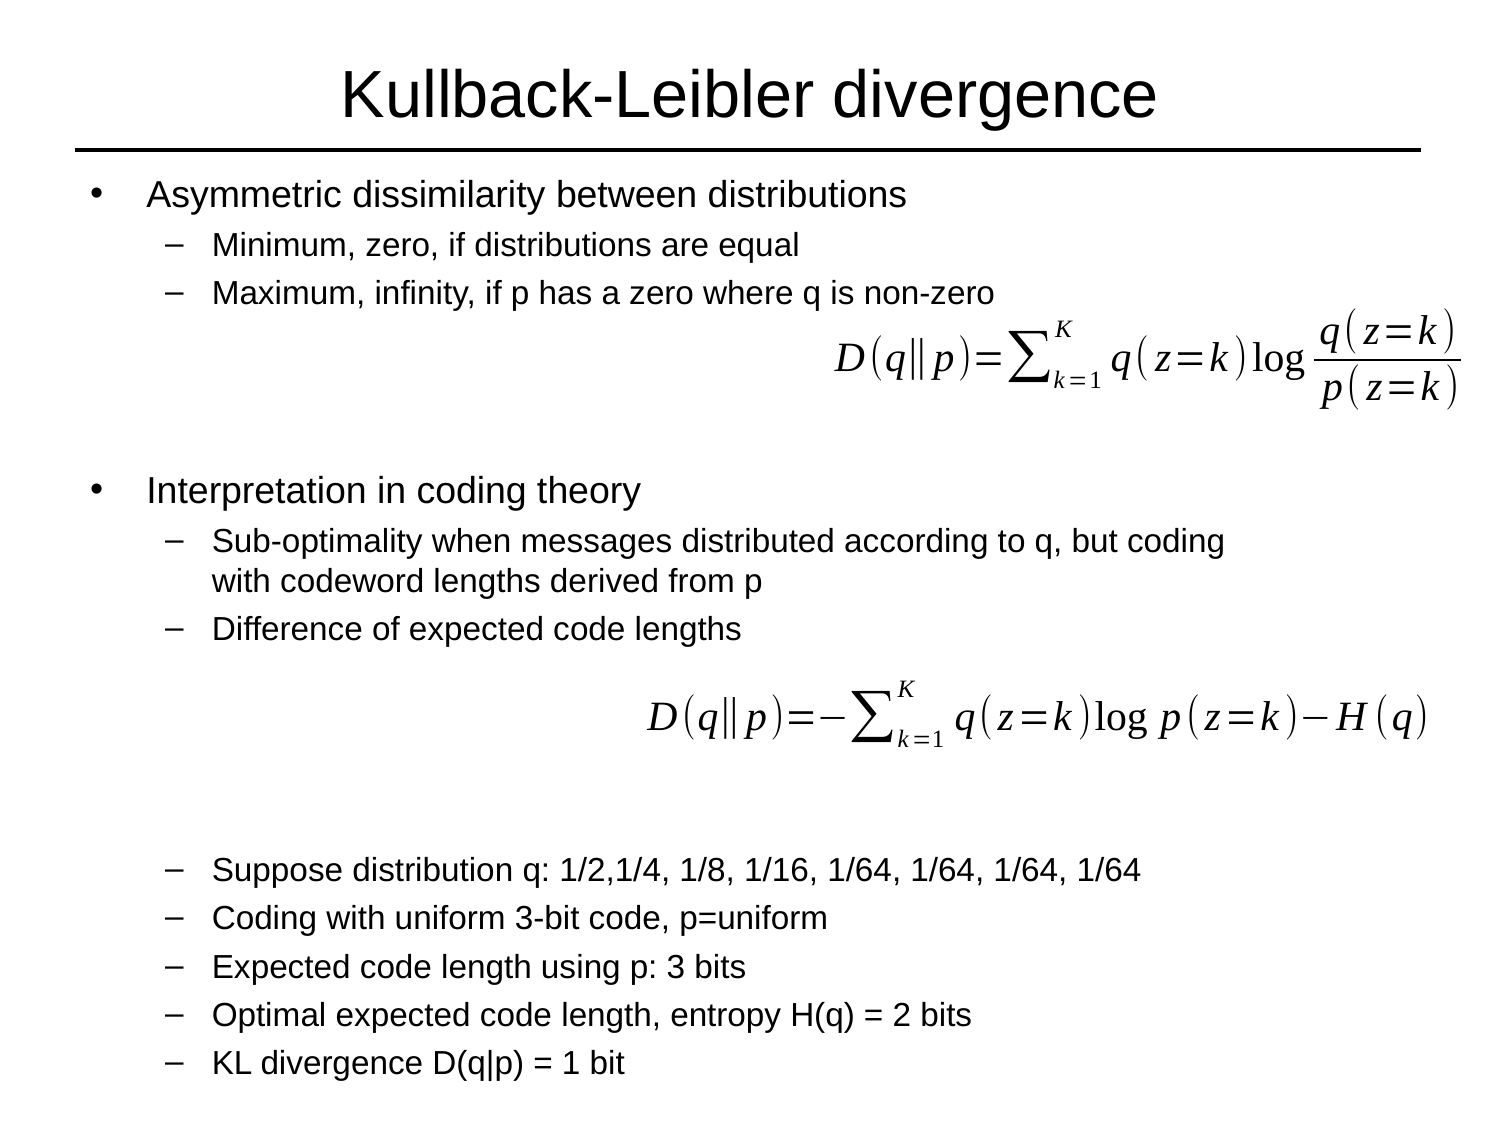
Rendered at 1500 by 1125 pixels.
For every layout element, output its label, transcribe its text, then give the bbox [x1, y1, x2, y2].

chart [825, 305, 1469, 413]
chart [637, 675, 1436, 754]
list Asymmetric dissimilarity between distributions Minimum, zero, if distributions are equal Maximum, infinity, if p has a zero where q is non-zero Interpretation in coding theory Sub-optimality when messages distributed according to q, but coding with codeword lengths derived from p Difference of expected code lengths Suppose distribution q: 1/2,1/4, 1/8, 1/16, 1/64, 1/64, 1/64, 1/64 Coding with uniform 3-bit code, p=uniform Expected code length using p: 3 bits Optimal expected code length, entropy H(q) = 2 bits KL divergence D(q|p) = 1 bit [75, 162, 1264, 1101]
title Kullback-Leibler divergence [75, 43, 1426, 139]
